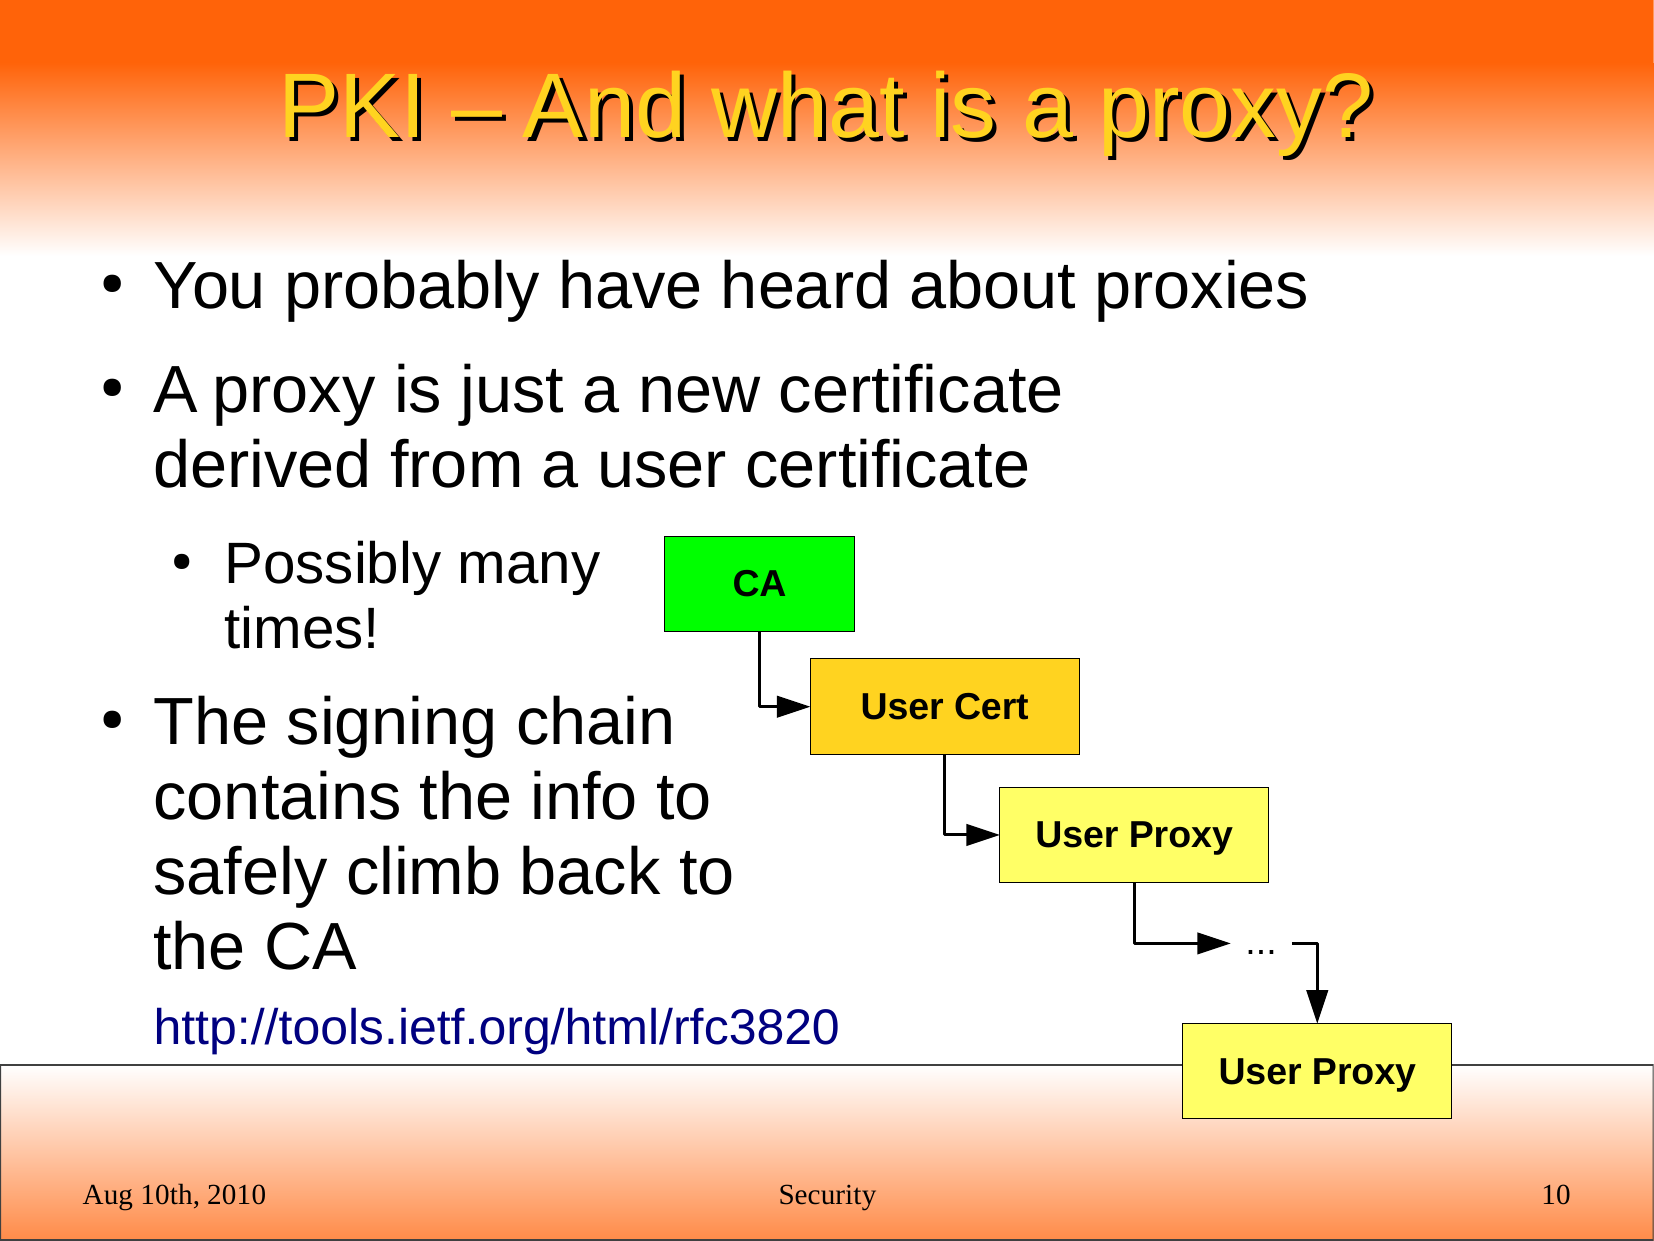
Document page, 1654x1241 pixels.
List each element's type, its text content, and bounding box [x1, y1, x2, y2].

text_box CA [664, 536, 855, 632]
text_box User Proxy [1182, 1023, 1452, 1119]
text_box User Proxy [999, 787, 1269, 883]
text_box User Cert [810, 658, 1080, 755]
title PKI – And what is a proxy? [82, 9, 1571, 202]
list You probably have heard about proxies A proxy is just a new certificate derived from a user certificate Possibly many times! The signing chain contains the info to safely climb back to the CA http://tools.ietf.org/html/rfc3820 [82, 247, 1571, 1109]
text_box ... [1230, 912, 1292, 975]
